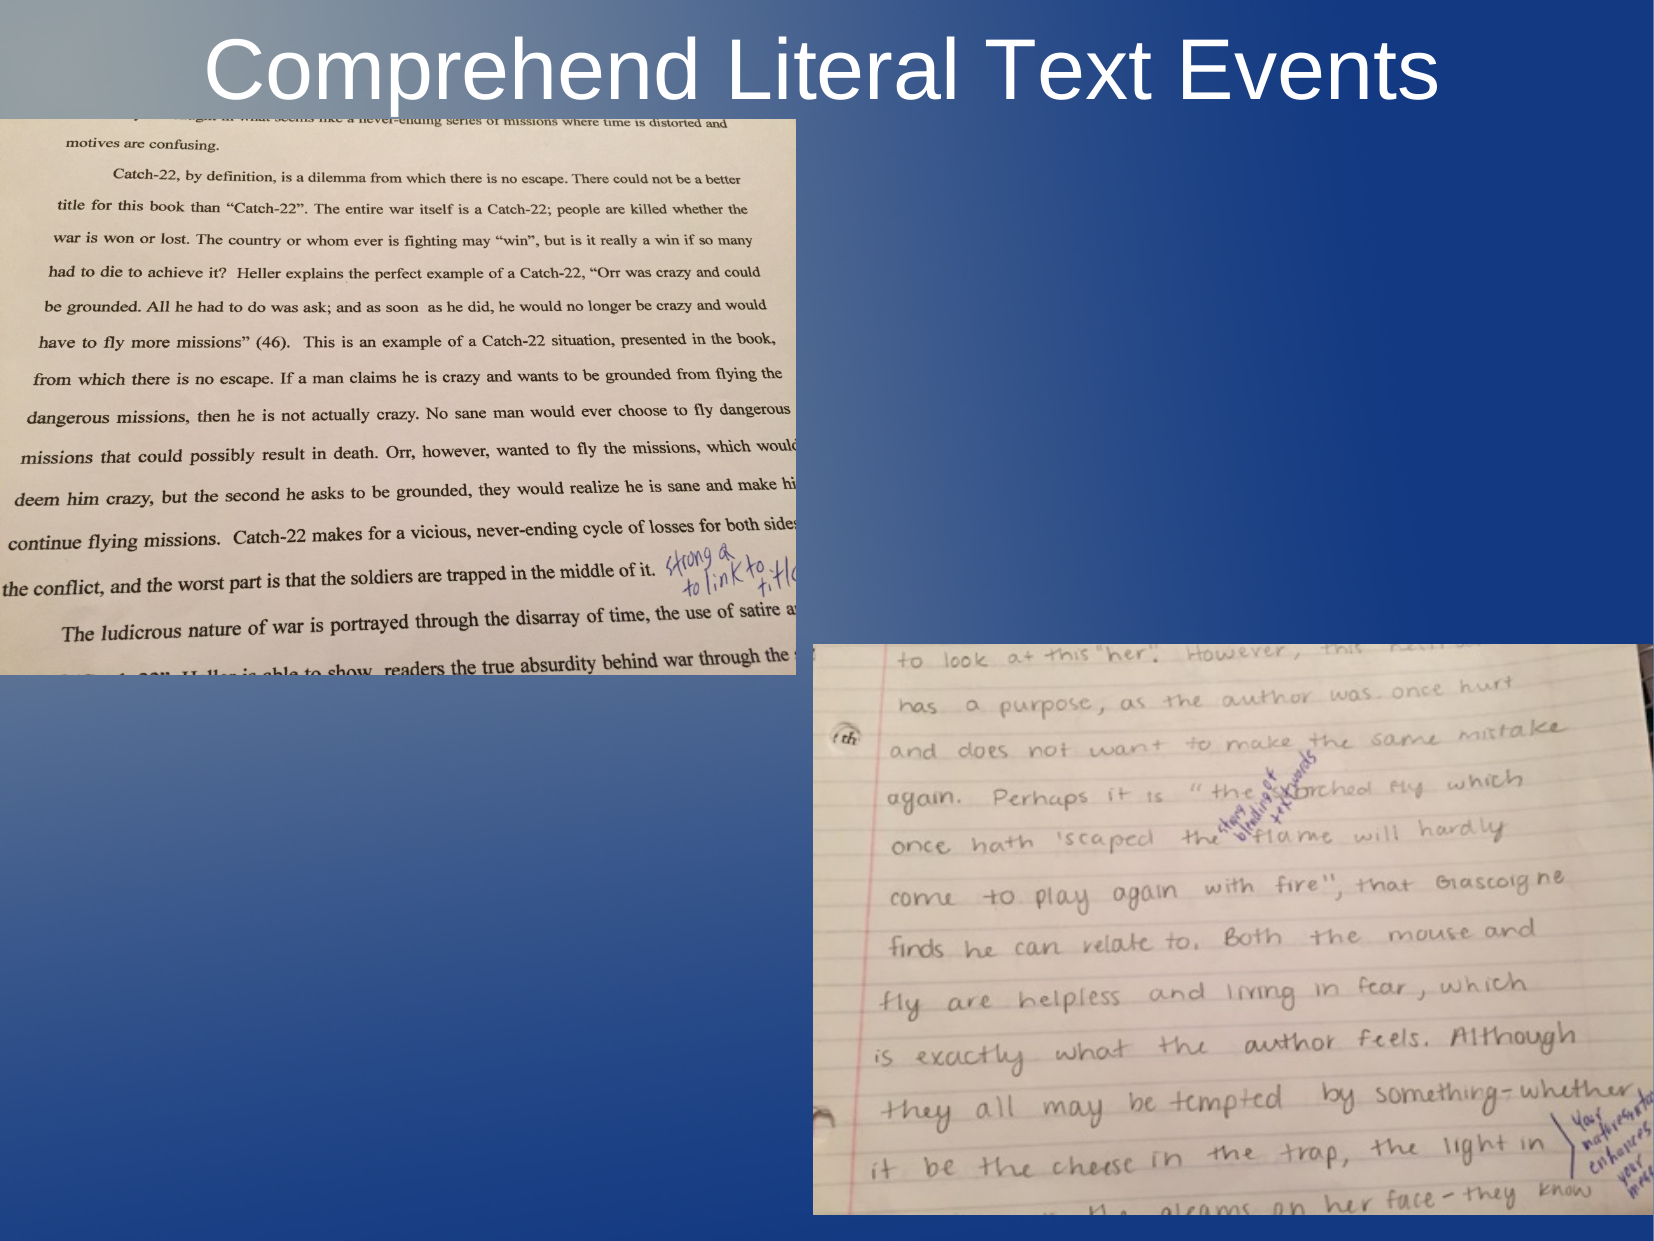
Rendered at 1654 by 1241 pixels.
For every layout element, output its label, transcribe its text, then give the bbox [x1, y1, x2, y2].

title Comprehend Literal Text Events [90, 19, 1579, 121]
picture [0, 0, 1654, 1241]
